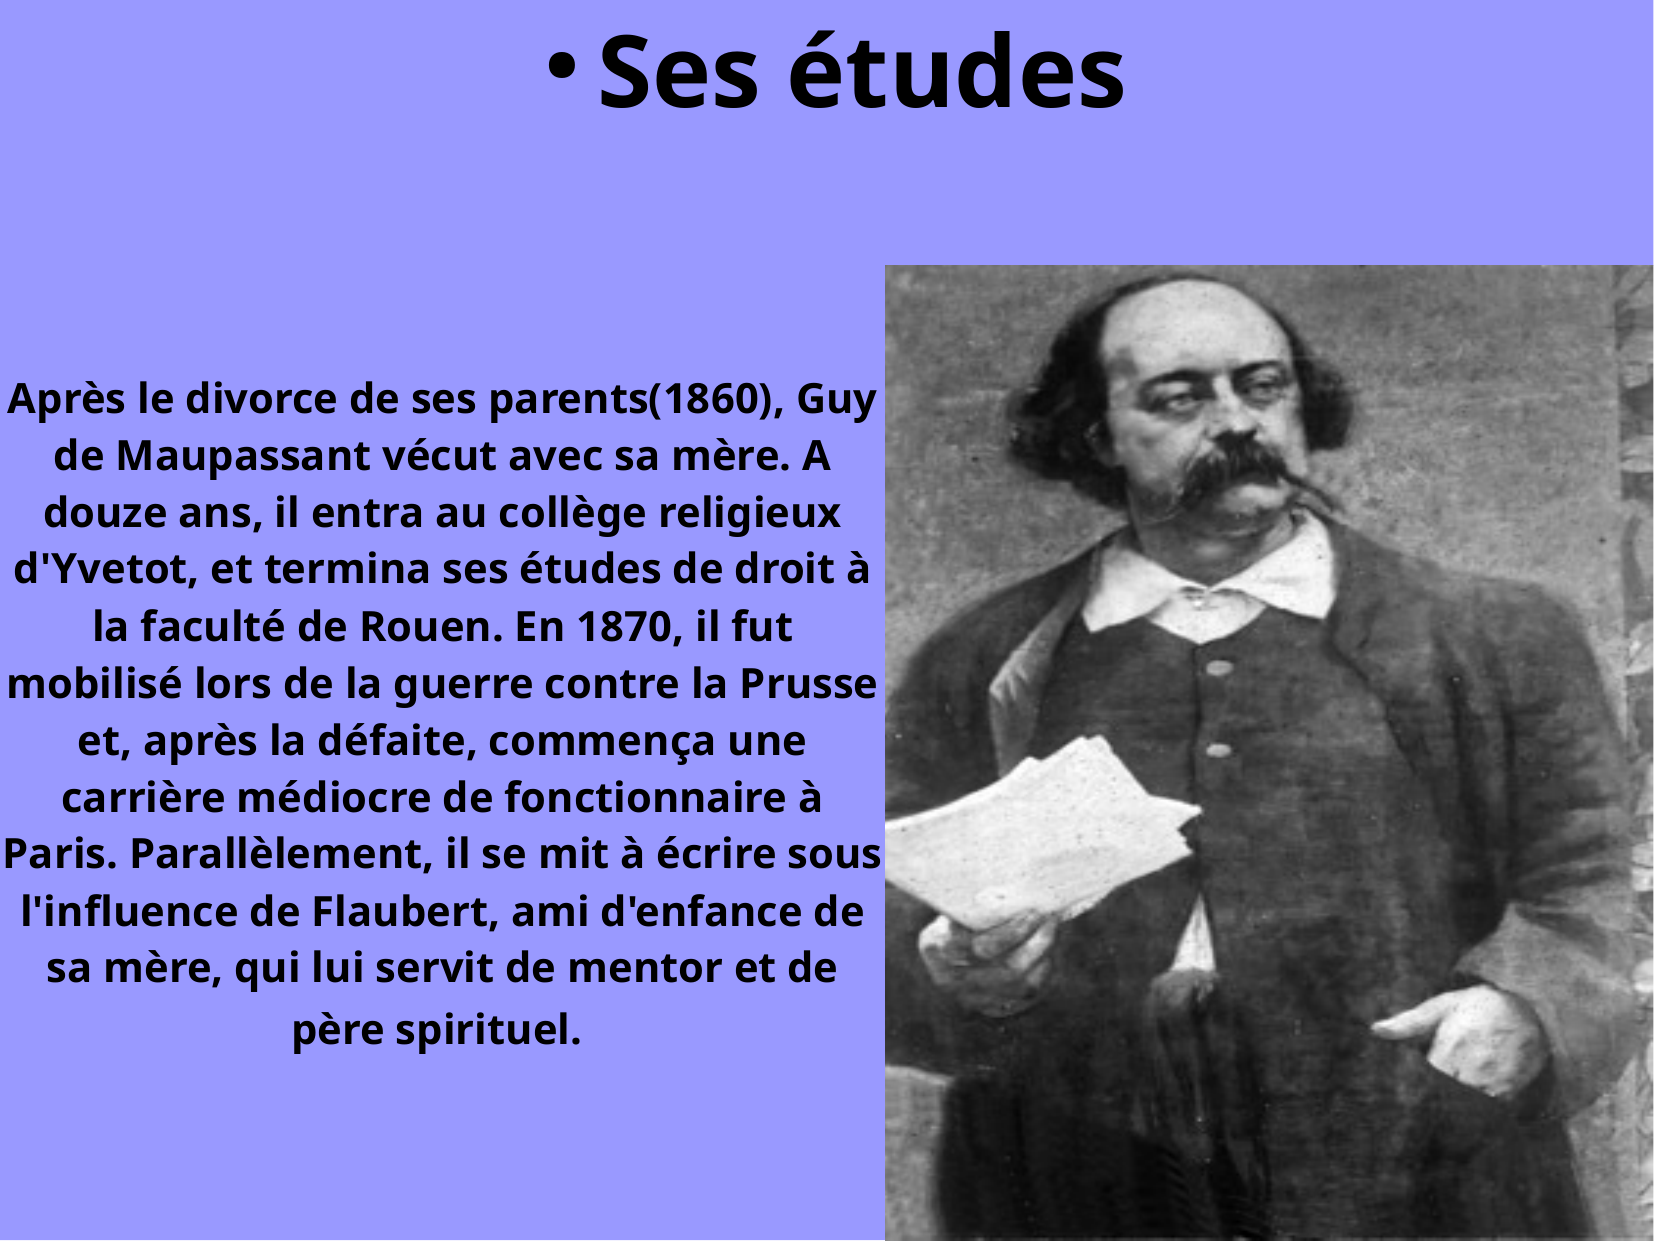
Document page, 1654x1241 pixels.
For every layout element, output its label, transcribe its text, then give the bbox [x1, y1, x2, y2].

list Ses études [0, 0, 1654, 265]
picture [885, 265, 1654, 1241]
subtitle Après le divorce de ses parents(1860), Guy de Maupassant vécut avec sa mère. A douze ans, il entra au collège religieux d'Yvetot, et termina ses études de droit à la faculté de Rouen. En 1870, il fut mobilisé lors de la guerre contre la Prusse et, après la défaite, commença une carrière médiocre de fonctionnaire à Paris. Parallèlement, il se mit à écrire sous l'influence de Flaubert, ami d'enfance de sa mère, qui lui servit de mentor et de père spirituel. [0, 185, 886, 1241]
